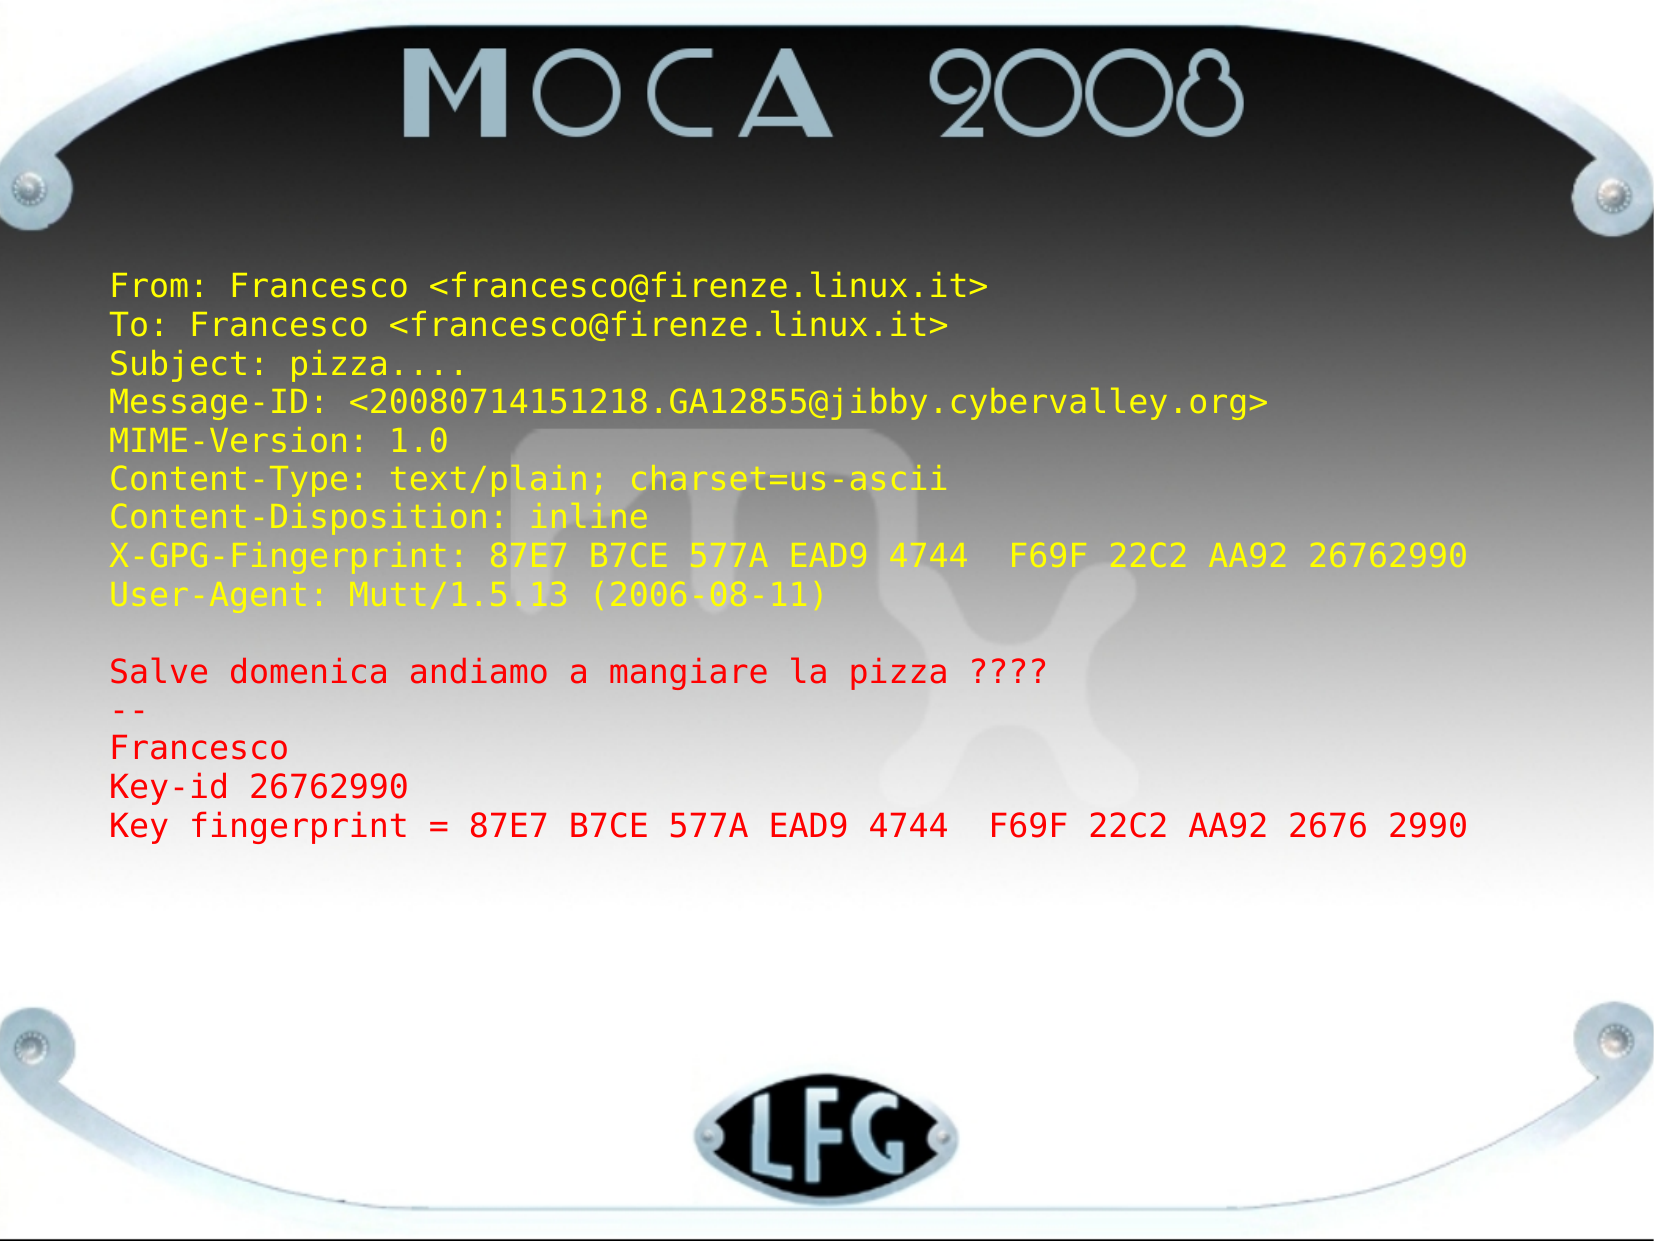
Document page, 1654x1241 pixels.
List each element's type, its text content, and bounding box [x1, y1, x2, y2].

picture [0, 0, 1654, 1241]
text_box From: Francesco <francesco@firenze.linux.it> To: Francesco <francesco@firenze.linux.it> Subject: pizza.... Message-ID: <20080714151218.GA12855@jibby.cybervalley.org> MIME-Version: 1.0 Content-Type: text/plain; charset=us-ascii Content-Disposition: inline X-GPG-Fingerprint: 87E7 B7CE 577A EAD9 4744 F69F 22C2 AA92 26762990 User-Agent: Mutt/1.5.13 (2006-08-11) Salve domenica andiamo a mangiare la pizza ???? -- Francesco Key-id 26762990 Key fingerprint = 87E7 B7CE 577A EAD9 4744 F69F 22C2 AA92 2676 2990 [94, 259, 1536, 891]
